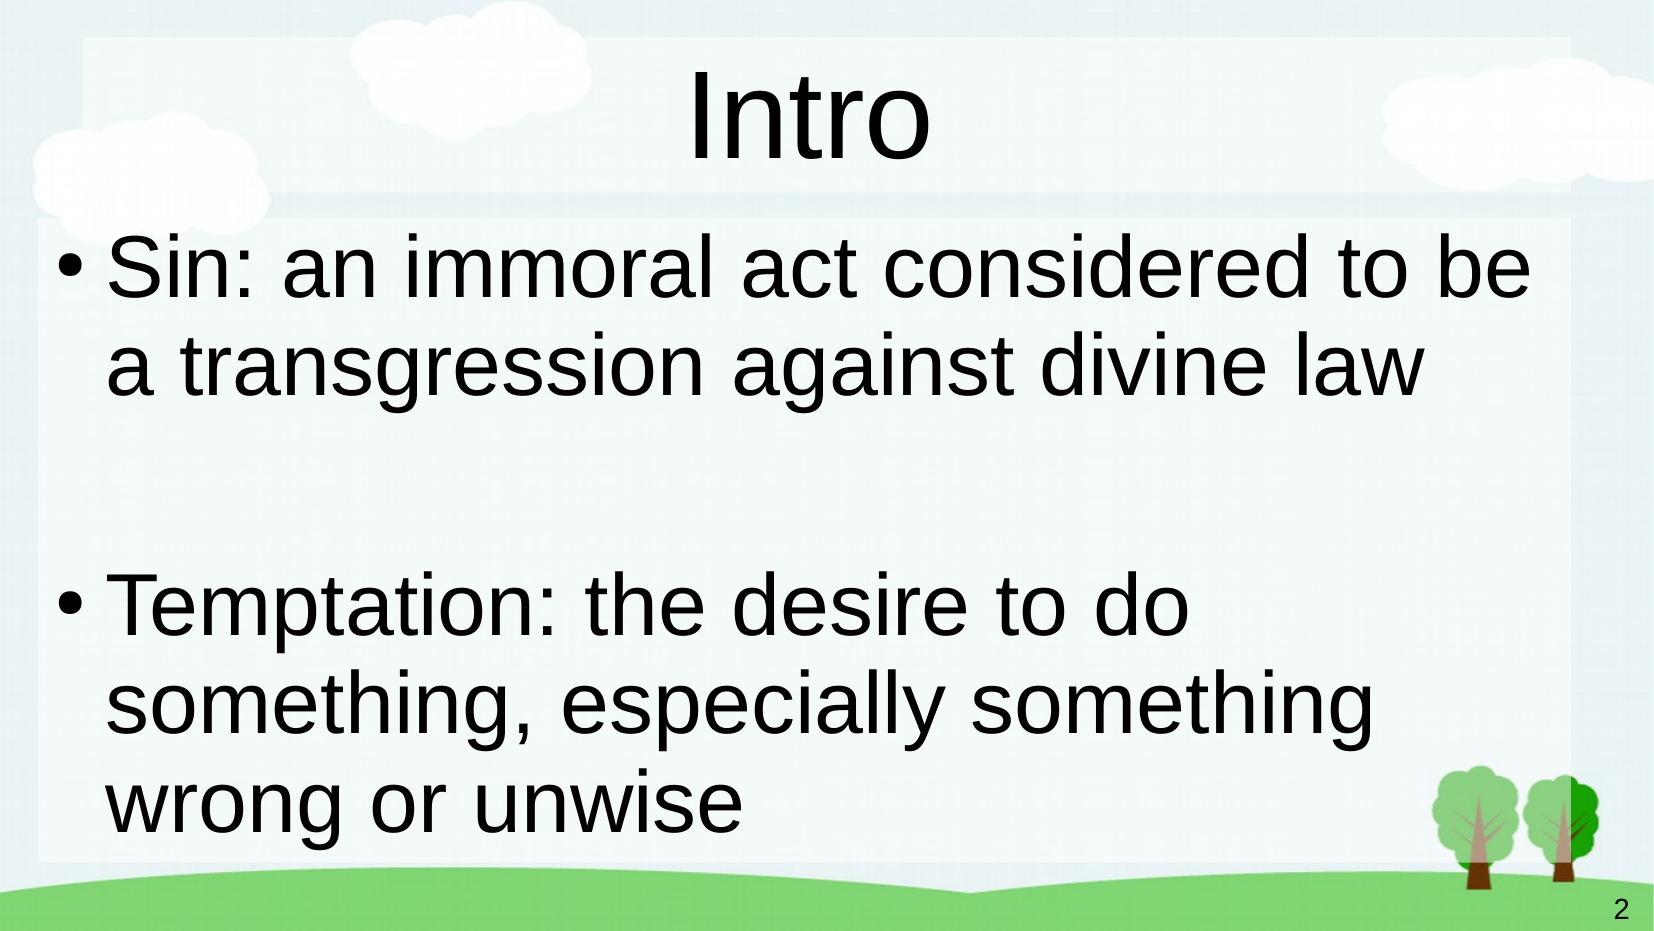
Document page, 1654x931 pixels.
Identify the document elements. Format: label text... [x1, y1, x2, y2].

picture [0, 0, 1654, 931]
title Intro [82, 37, 1571, 193]
list Sin: an immoral act considered to be a transgression against divine law Temptation: the desire to do something, especially something wrong or unwise [37, 217, 1571, 863]
